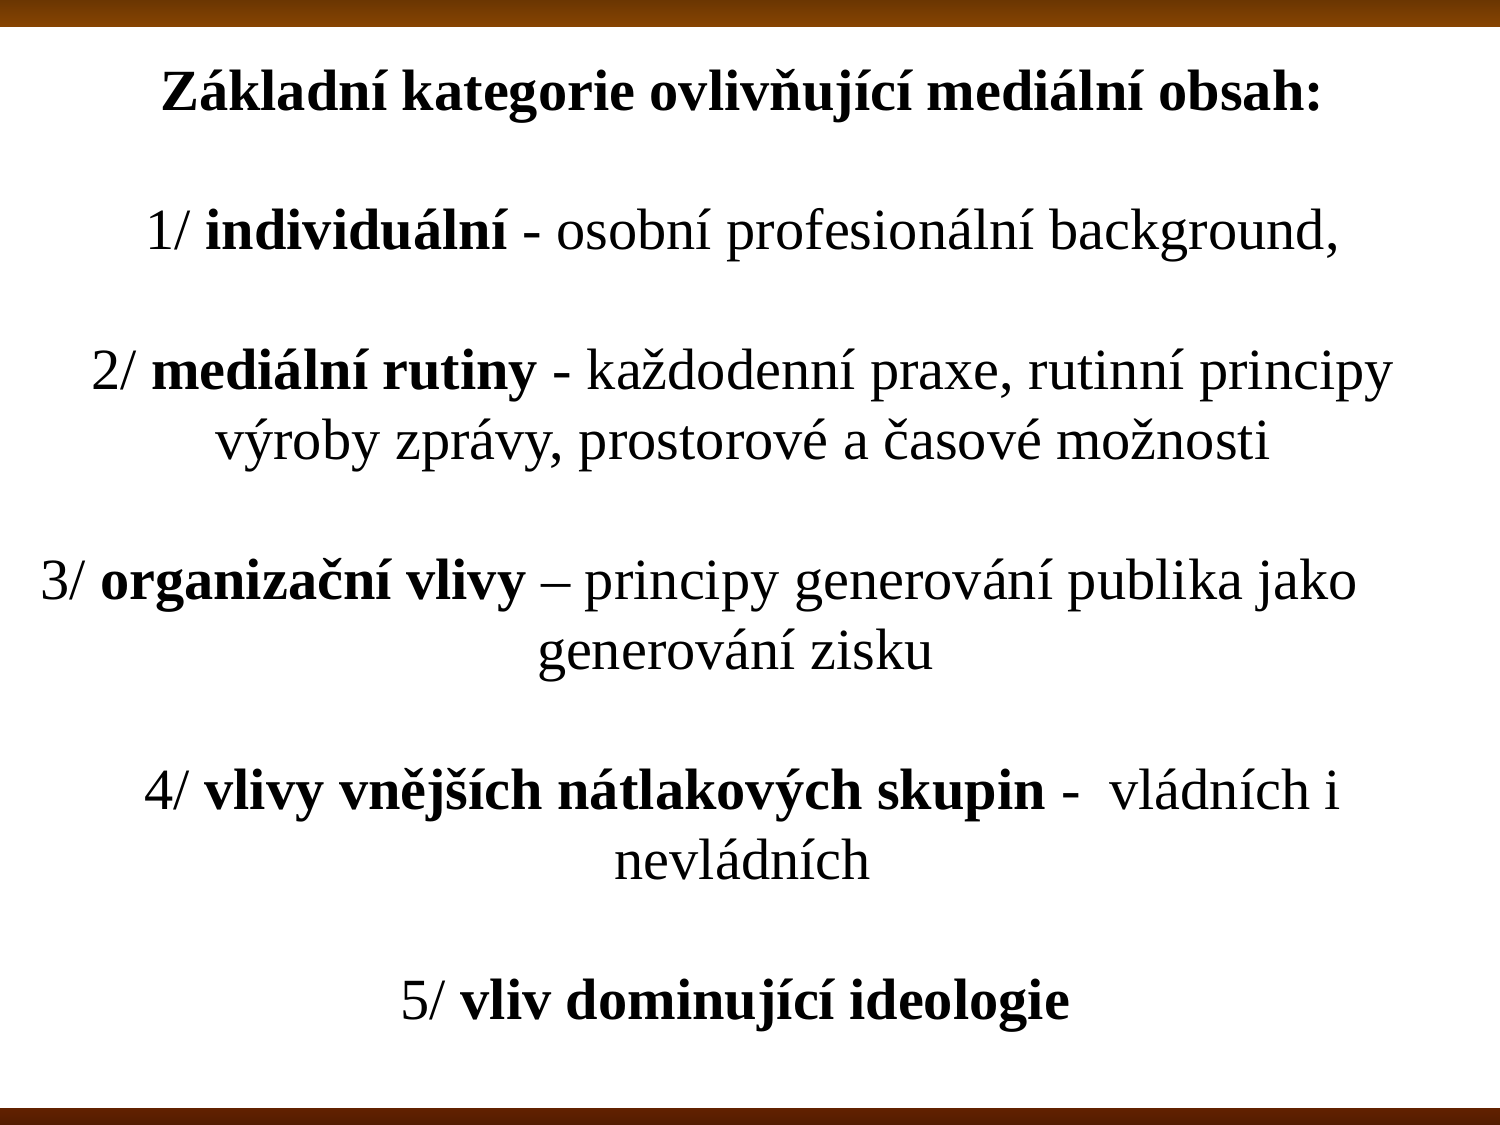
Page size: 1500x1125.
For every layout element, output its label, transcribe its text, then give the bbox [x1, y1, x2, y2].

text_box Základní kategorie ovlivňující mediální obsah: 1/ individuální - osobní profesionální background, 2/ mediální rutiny - každodenní praxe, rutinní principy výroby zprávy, prostorové a časové možnosti 3/ organizační vlivy – principy generování publika jako generování zisku 4/ vlivy vnějších nátlakových skupin - vládních i nevládních 5/ vliv dominující ideologie [0, 27, 1500, 1108]
